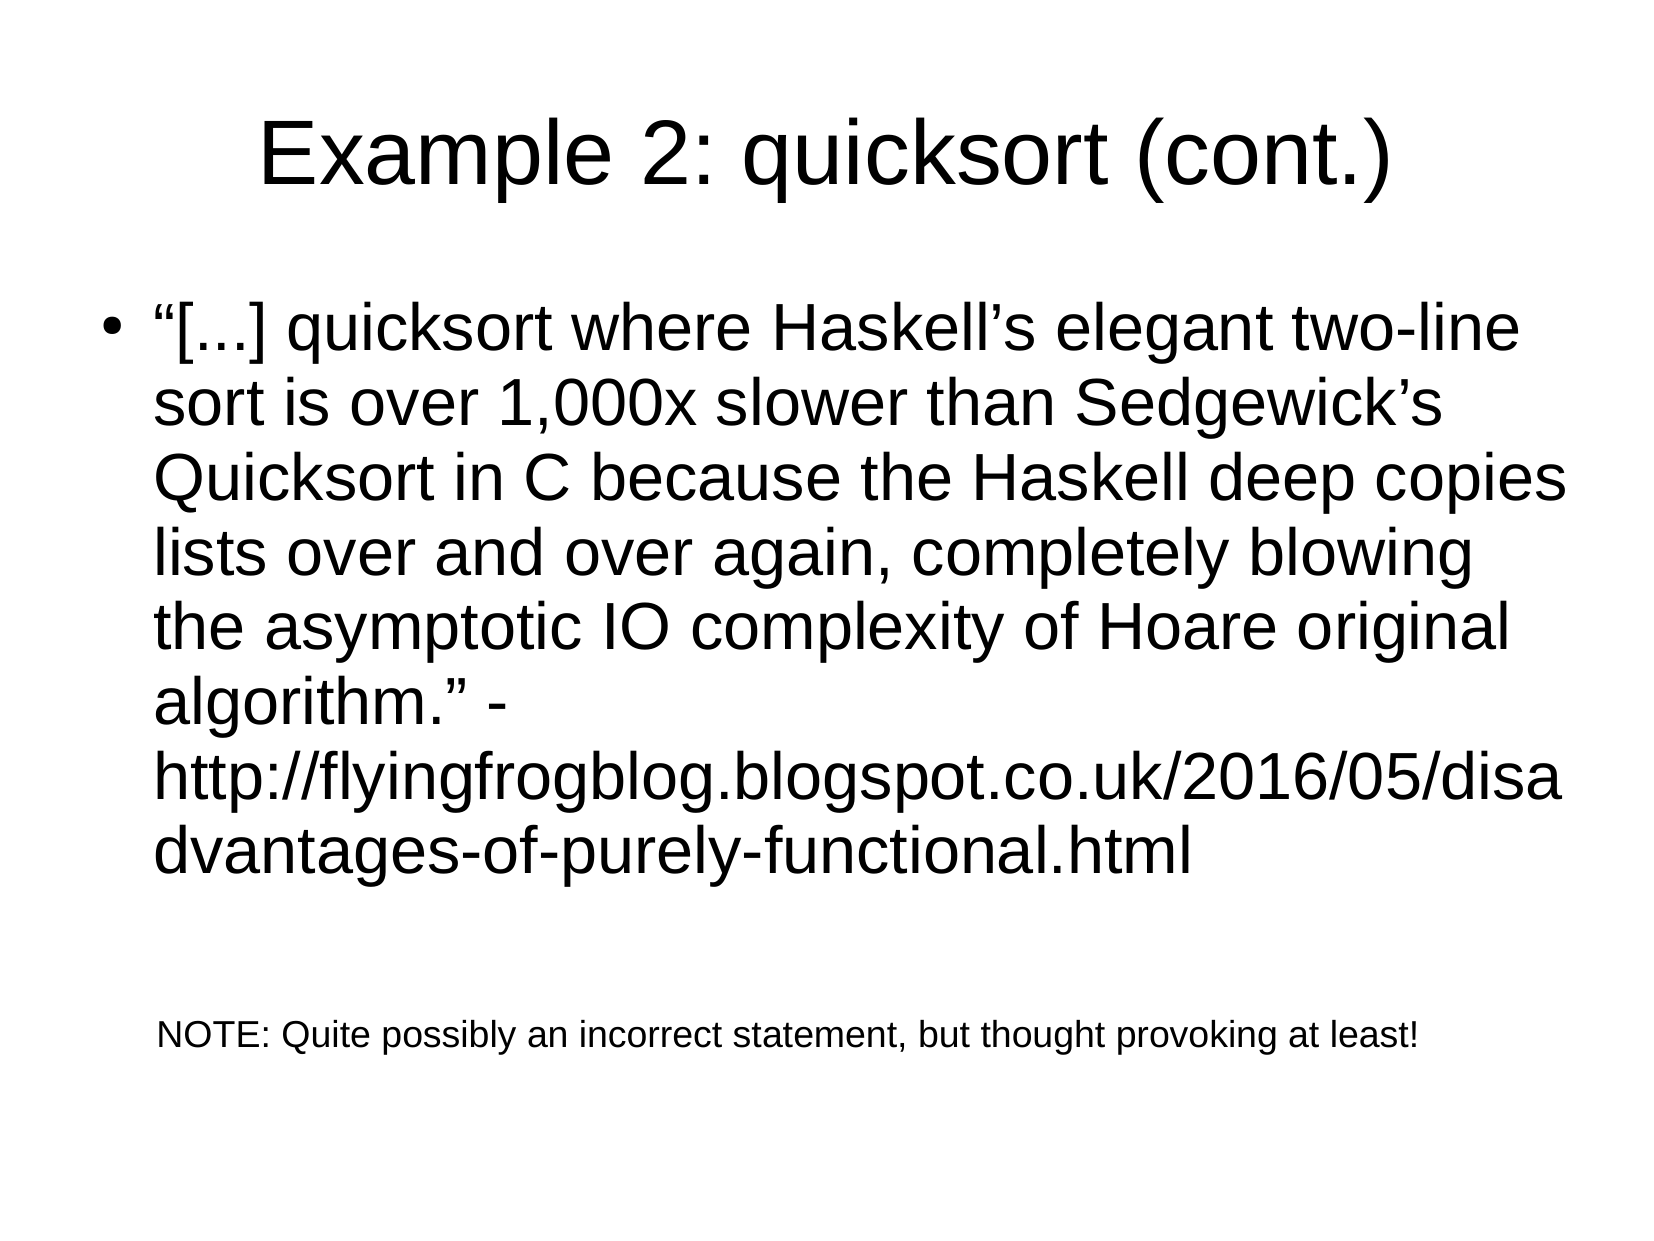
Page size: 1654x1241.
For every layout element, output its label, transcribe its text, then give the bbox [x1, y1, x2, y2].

title Example 2: quicksort (cont.) [82, 49, 1571, 257]
list “[...] quicksort where Haskell’s elegant two-line sort is over 1,000x slower than Sedgewick’s Quicksort in C because the Haskell deep copies lists over and over again, completely blowing the asymptotic IO complexity of Hoare original algorithm.” - http://flyingfrogblog.blogspot.co.uk/2016/05/disadvantages-of-purely-functional.html [82, 290, 1571, 1010]
text_box NOTE: Quite possibly an incorrect statement, but thought provoking at least! [141, 1006, 1560, 1063]
